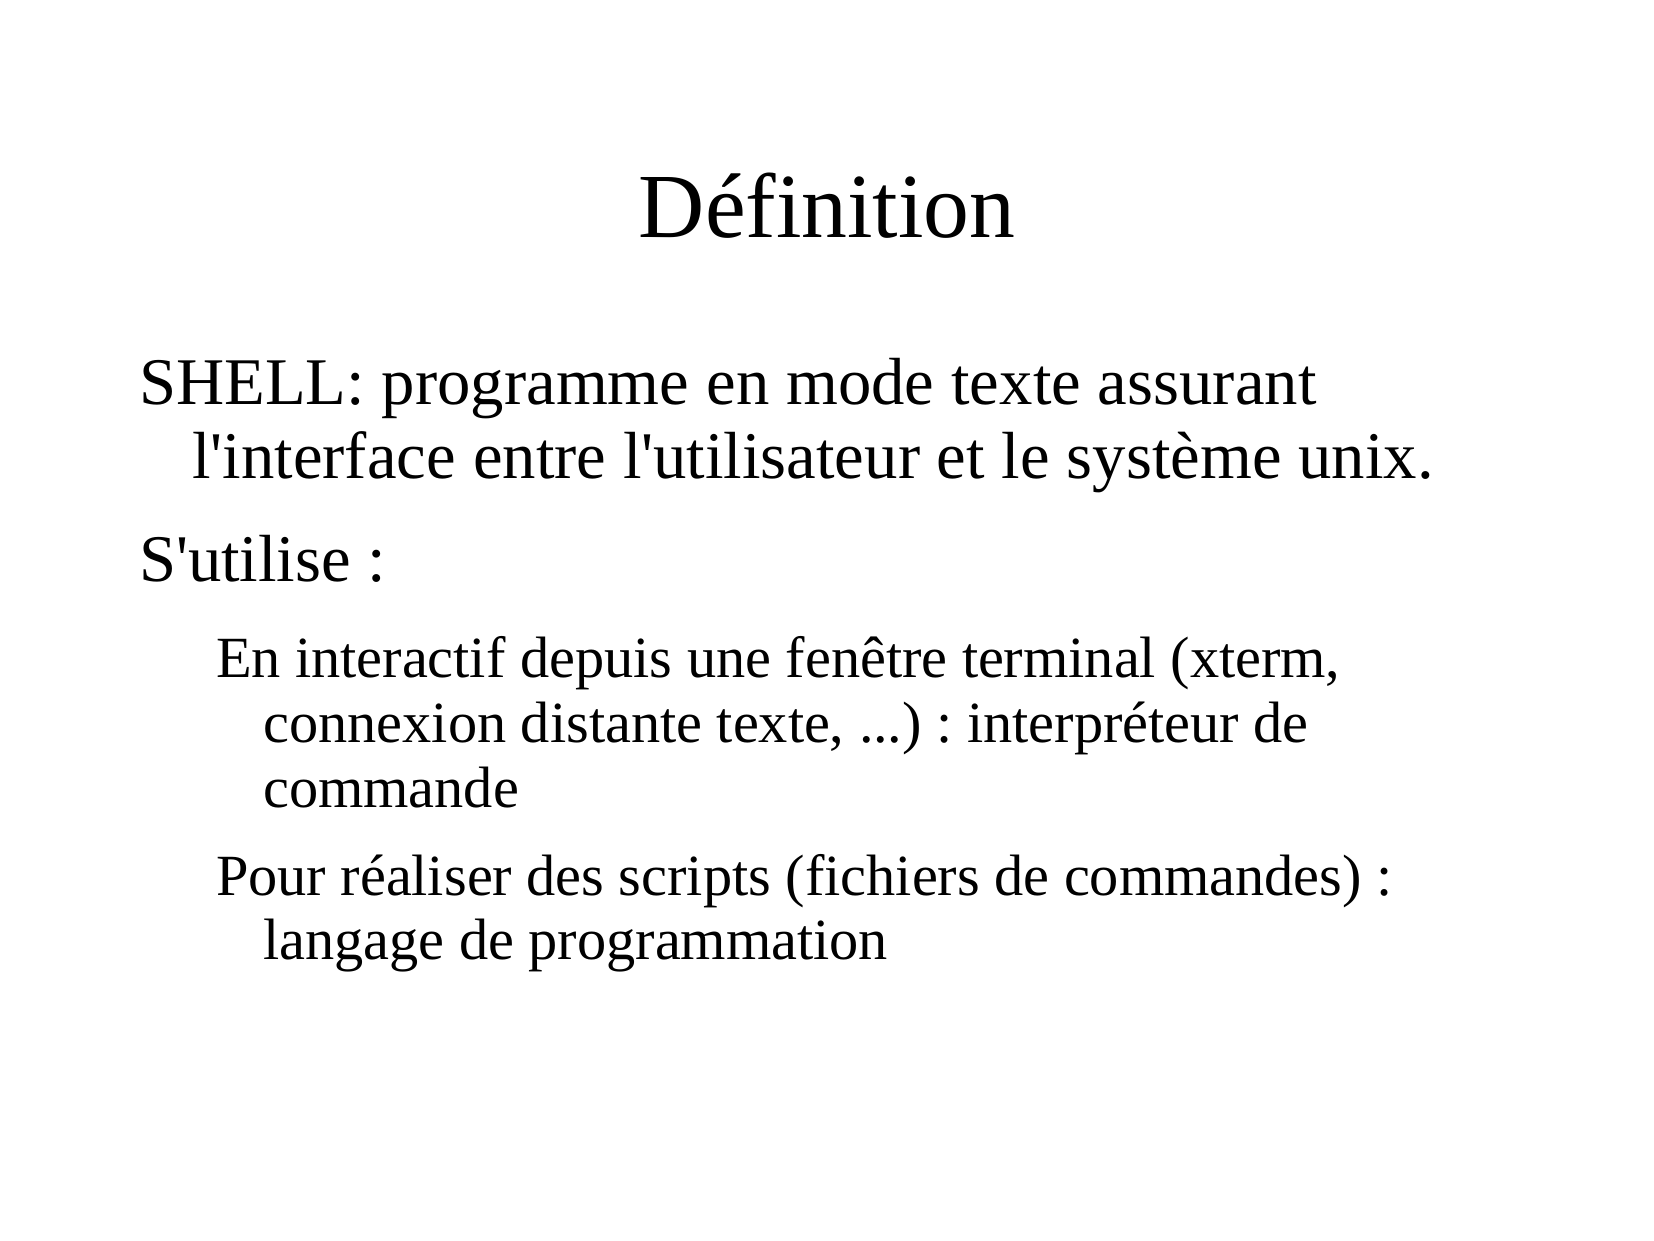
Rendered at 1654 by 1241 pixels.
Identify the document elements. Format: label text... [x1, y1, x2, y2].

title Définition [121, 102, 1534, 311]
list SHELL: programme en mode texte assurant l'interface entre l'utilisateur et le système unix. S'utilise : En interactif depuis une fenêtre terminal (xterm, connexion distante texte, ...) : interpréteur de commande Pour réaliser des scripts (fichiers de commandes) : langage de programmation [121, 344, 1534, 1127]
